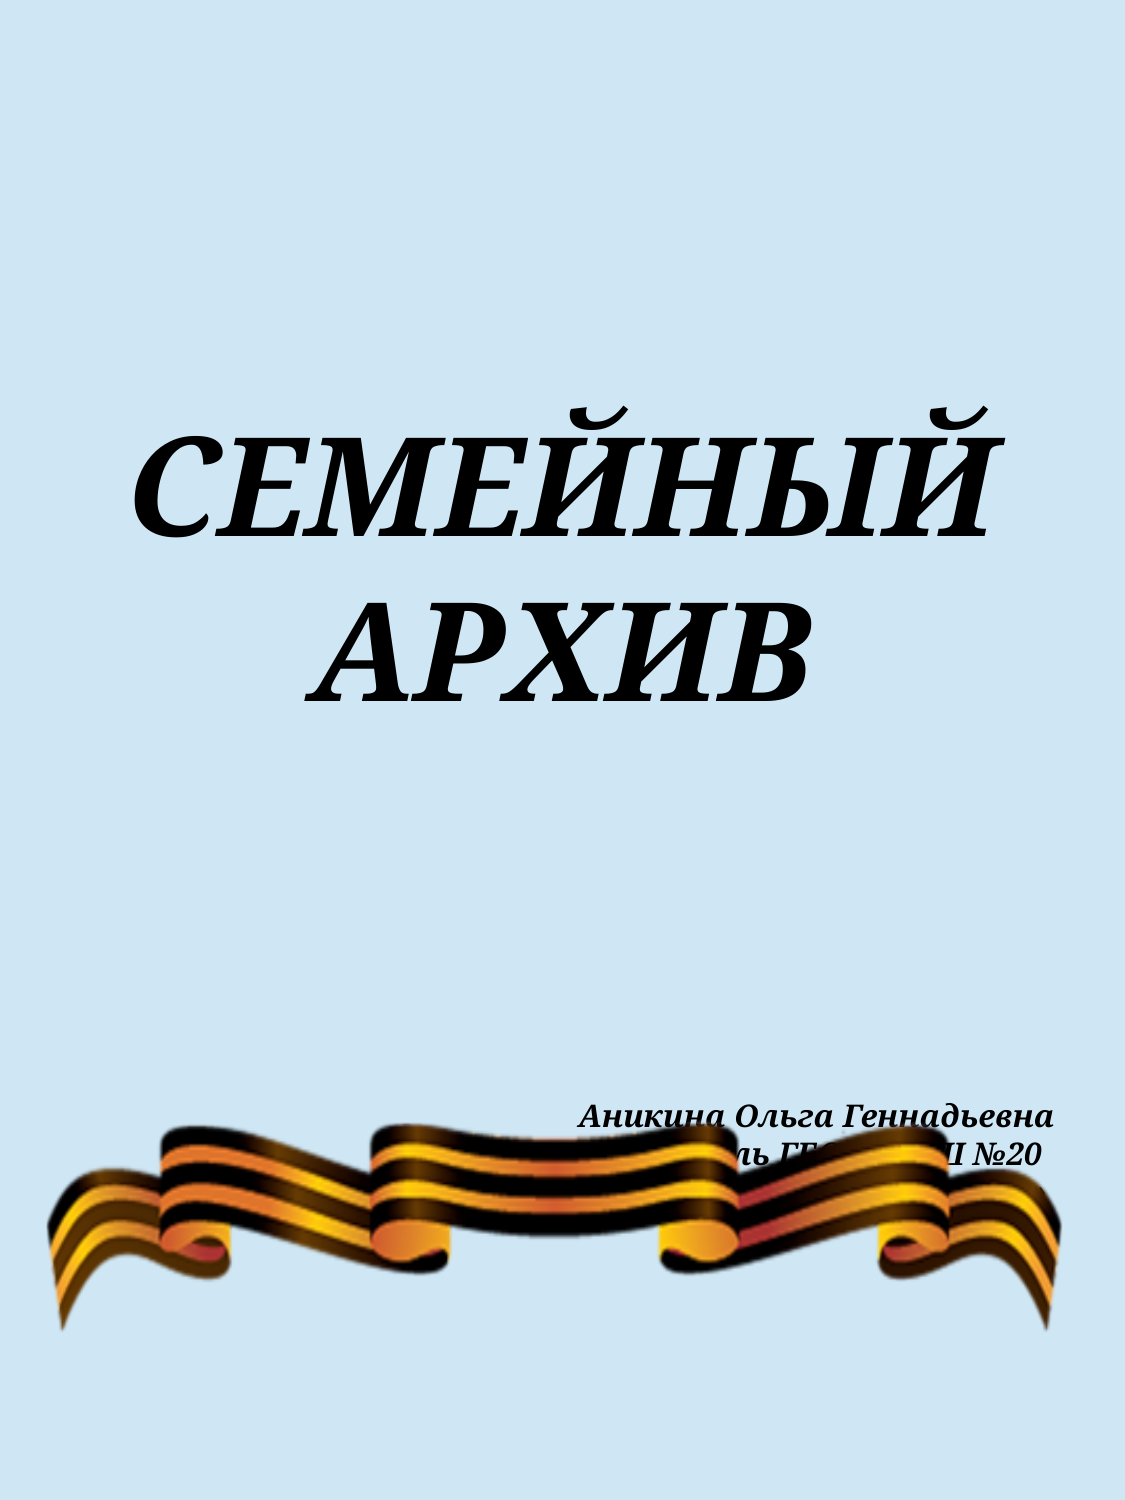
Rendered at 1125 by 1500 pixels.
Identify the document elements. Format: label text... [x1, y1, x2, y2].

picture [41, 1054, 1090, 1372]
title СЕМЕЙНЫЙ АРХИВ Аникина Ольга Геннадьевна Воспитатель ГБОУ ООШ №20 СП Детский сад «Василёк» [52, 392, 1072, 1054]
